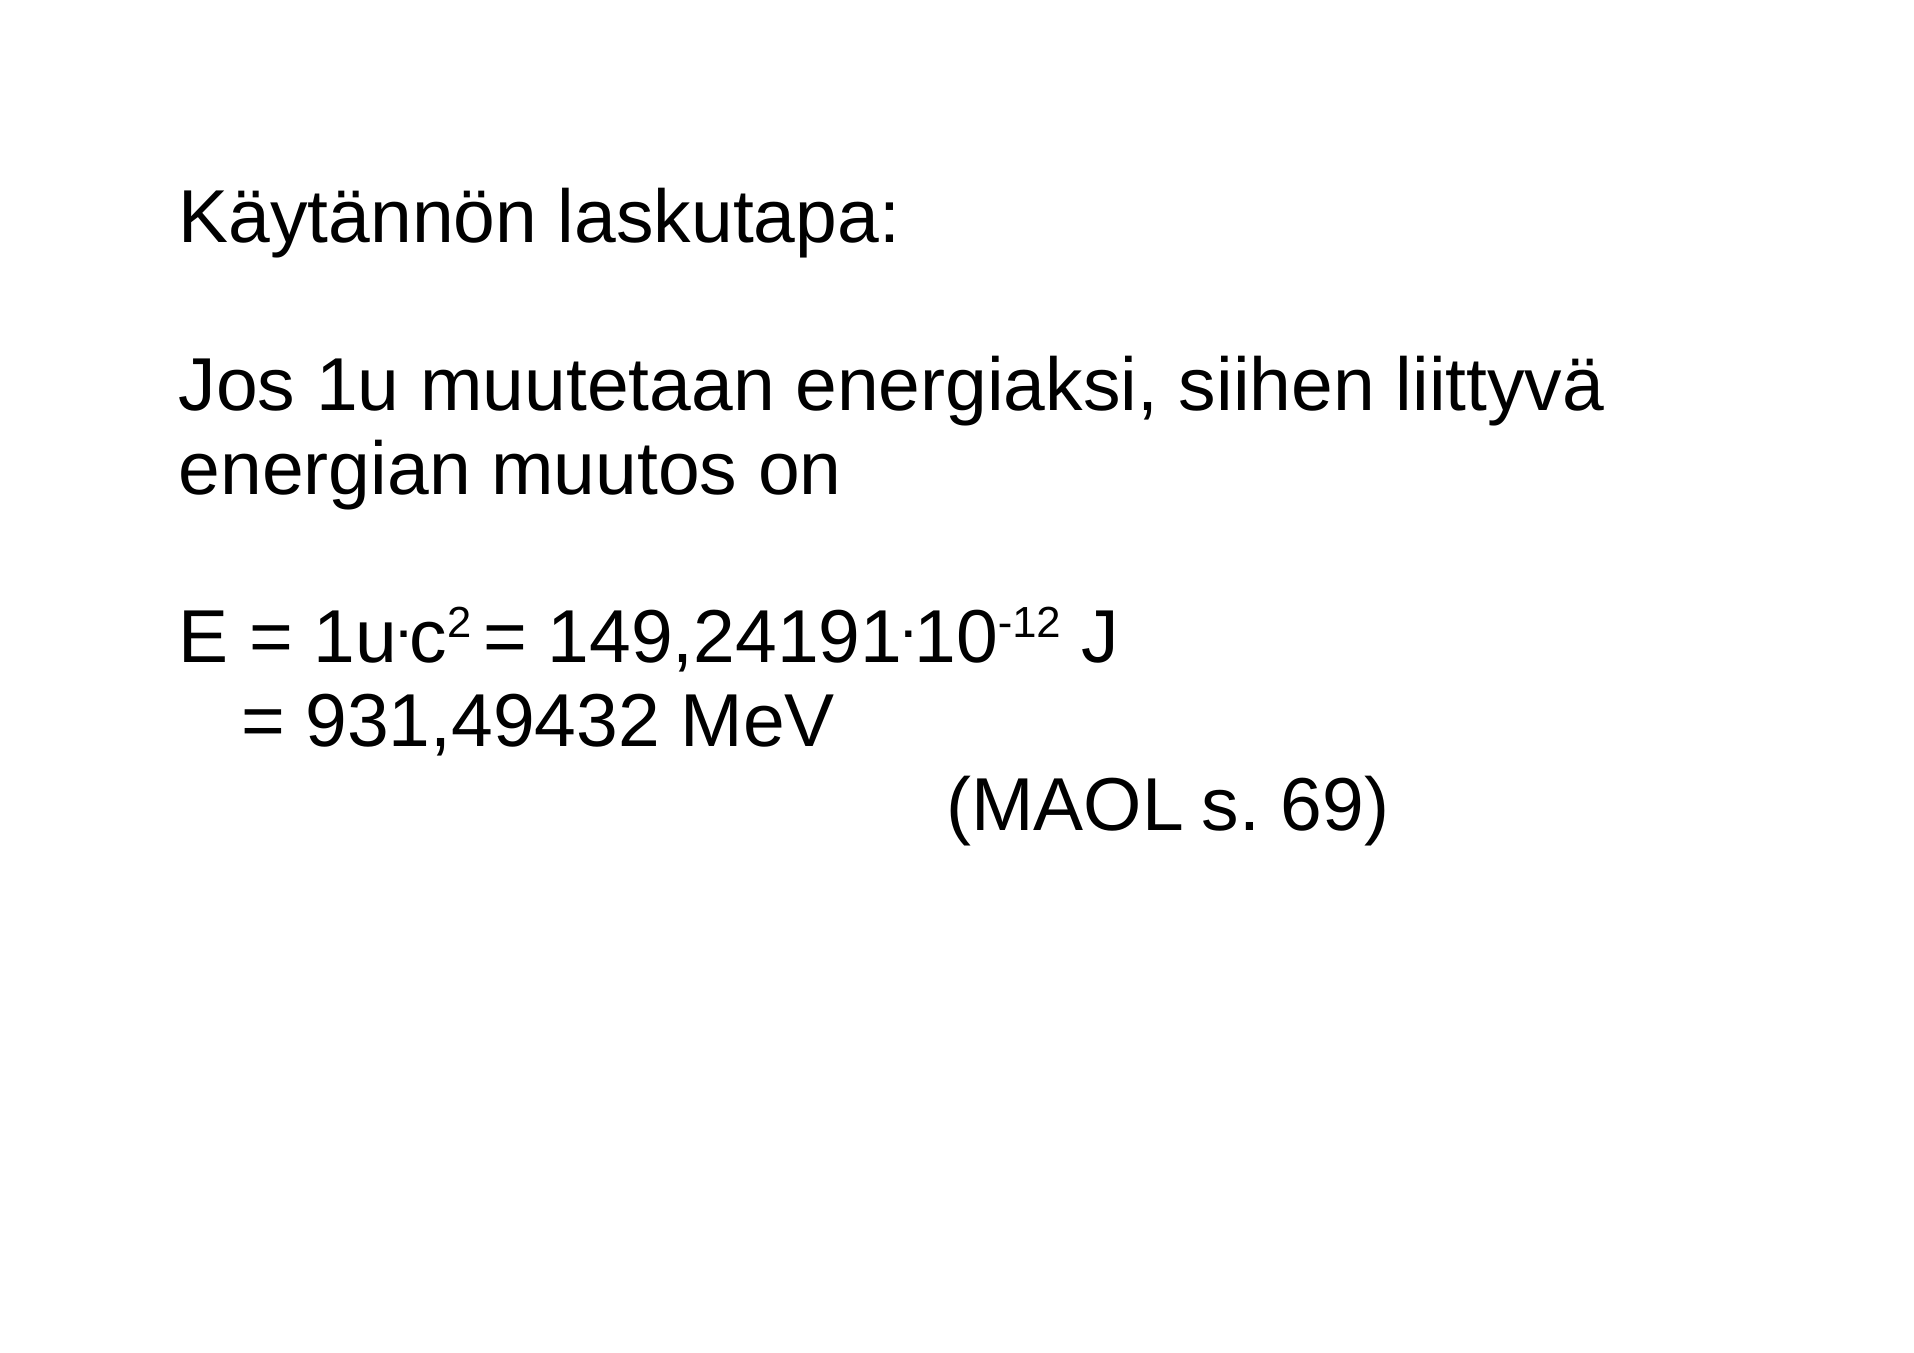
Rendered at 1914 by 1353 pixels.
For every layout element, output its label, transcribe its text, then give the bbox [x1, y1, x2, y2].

text_box Käytännön laskutapa: Jos 1u muutetaan energiaksi, siihen liittyvä energian muutos on E = 1u.c2 = 149,24191.10-12 J = 931,49432 MeV (MAOL s. 69) [163, 167, 1682, 1008]
